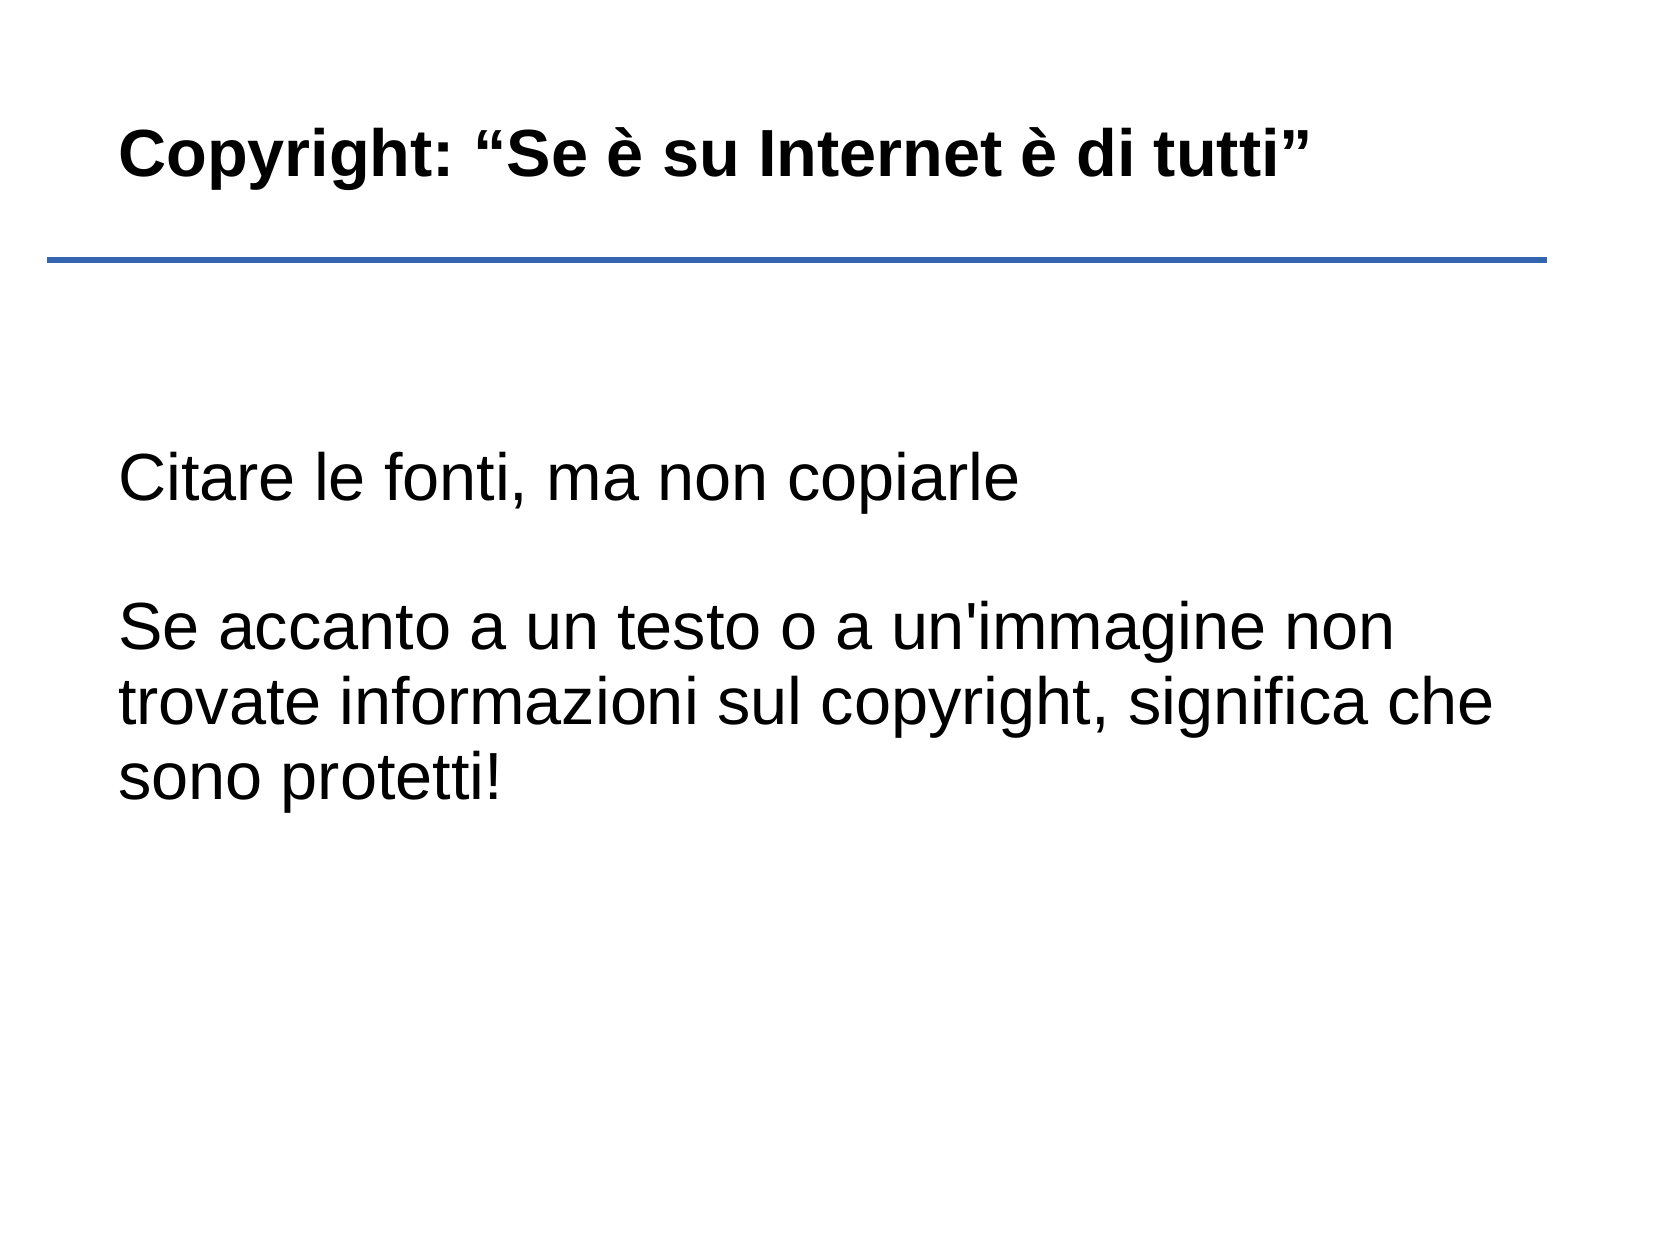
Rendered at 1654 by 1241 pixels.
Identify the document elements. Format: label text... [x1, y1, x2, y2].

title Copyright: “Se è su Internet è di tutti” [118, 49, 1571, 257]
subtitle Citare le fonti, ma non copiarle Se accanto a un testo o a un'immagine non trovate informazioni sul copyright, significa che sono protetti! [118, 290, 1571, 1170]
